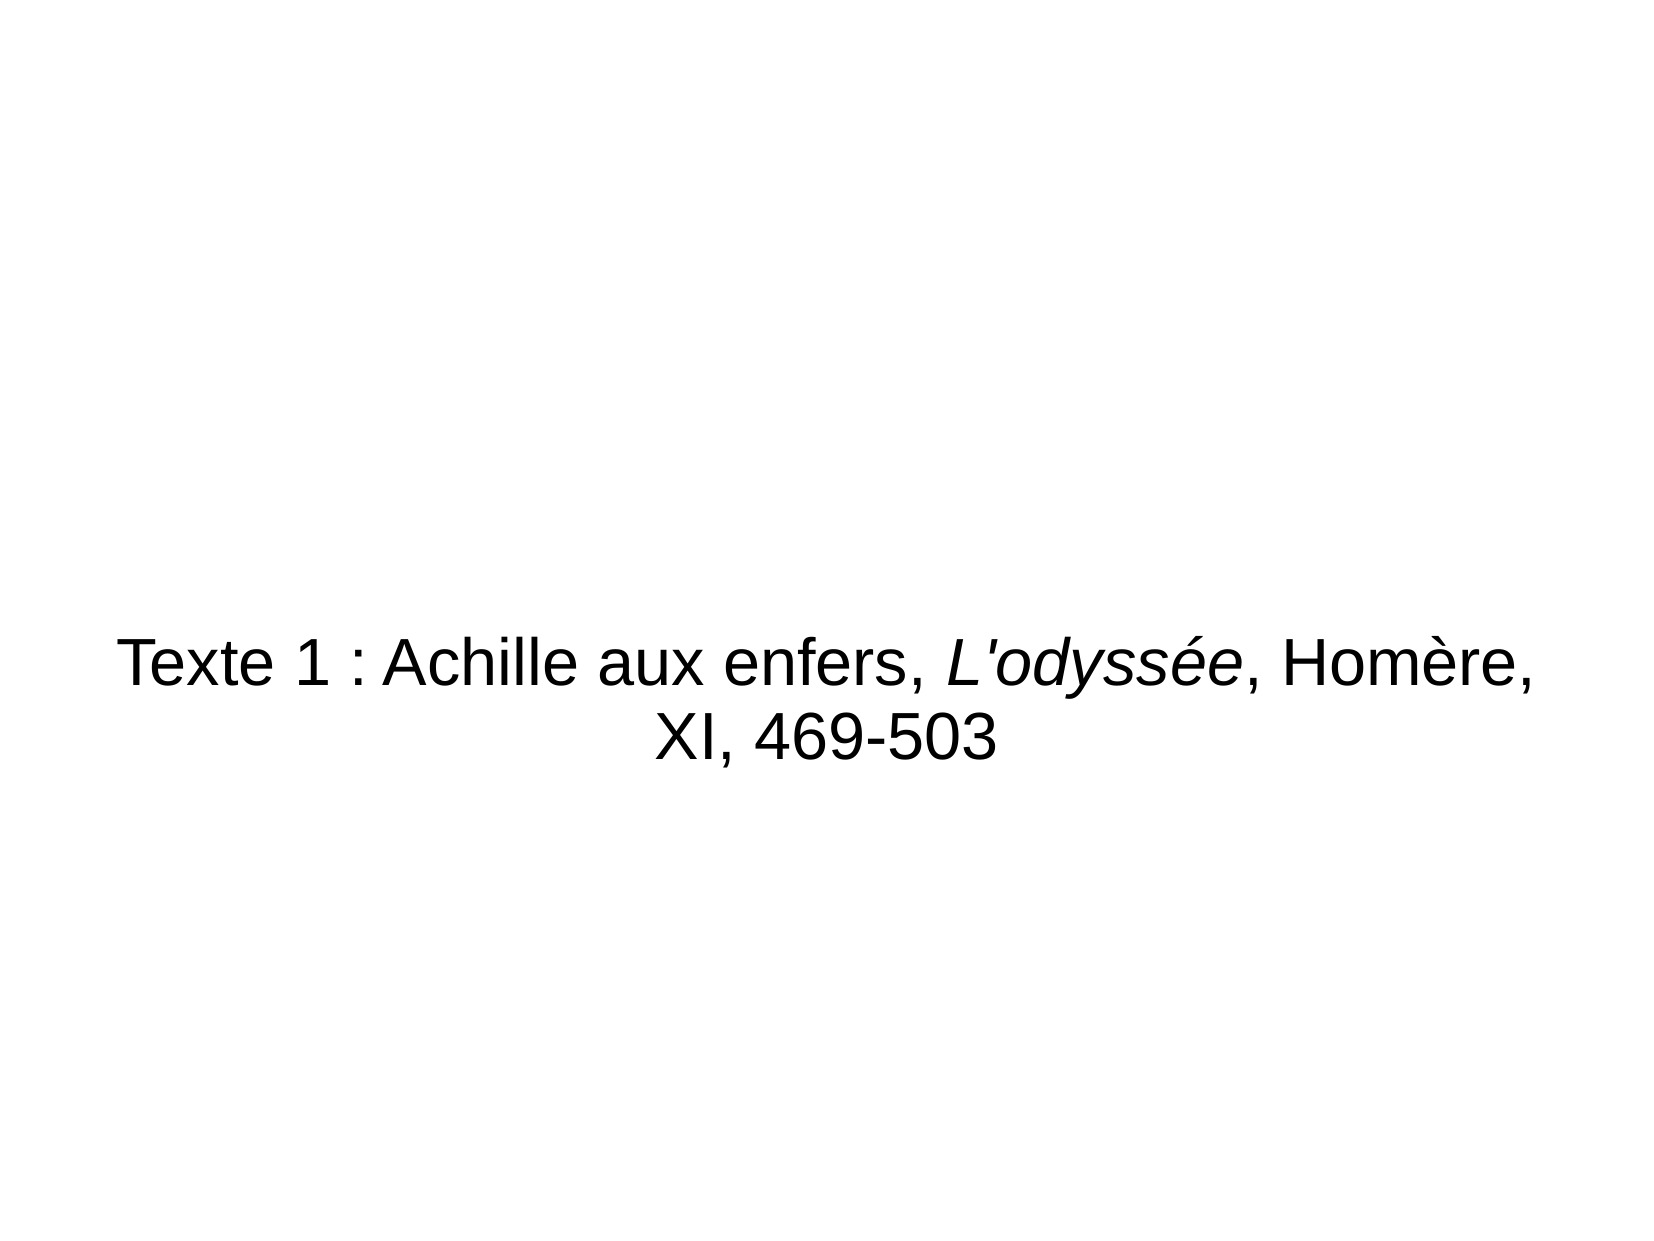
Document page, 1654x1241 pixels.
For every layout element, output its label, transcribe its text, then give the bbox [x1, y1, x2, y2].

subtitle Texte 1 : Achille aux enfers, L'odyssée, Homère, XI, 469-503 [82, 290, 1571, 1109]
